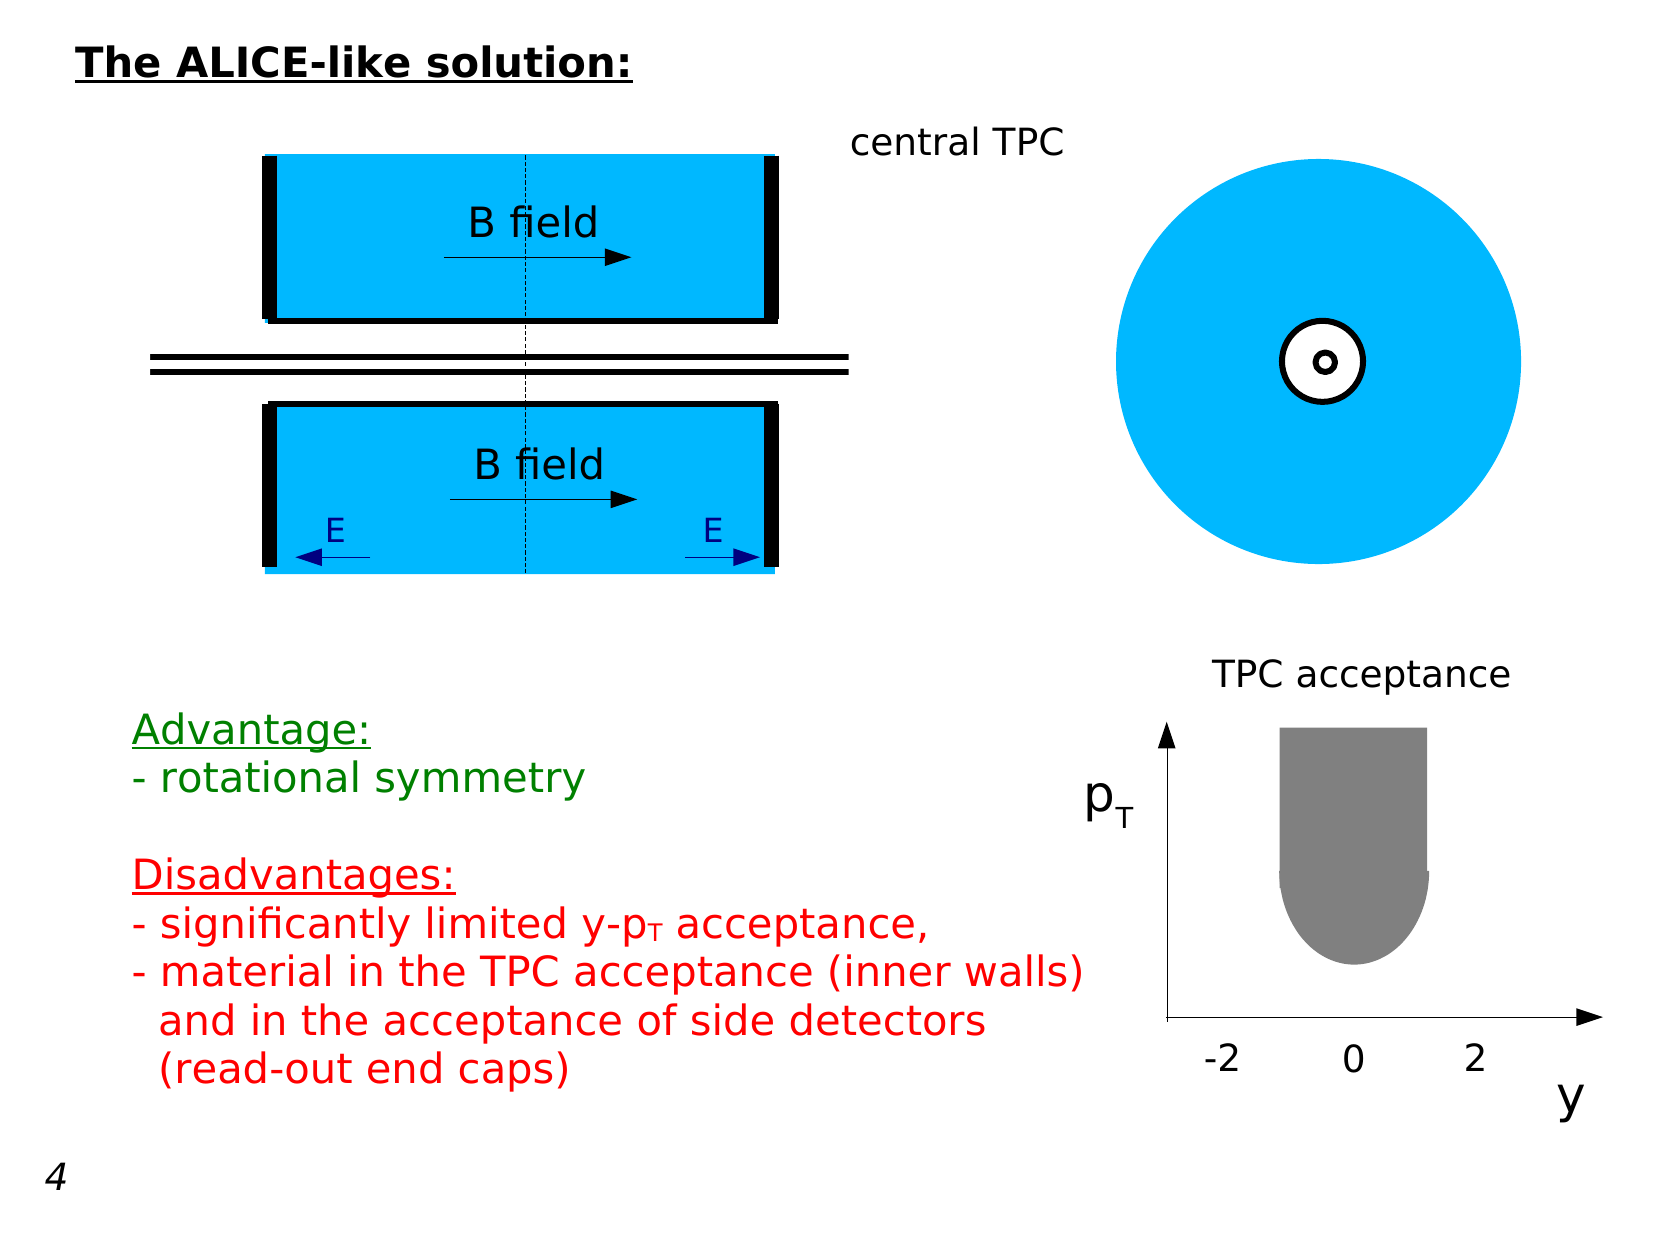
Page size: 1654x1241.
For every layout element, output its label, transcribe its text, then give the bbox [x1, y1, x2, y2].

text_box Advantage: - rotational symmetry Disadvantages: - significantly limited y-pT acceptance, - material in the TPC acceptance (inner walls) and in the acceptance of side detectors (read-out end caps) [131, 705, 1099, 1156]
text_box B field [467, 198, 627, 248]
text_box B field [473, 440, 632, 490]
text_box 2 [1463, 1036, 1488, 1081]
text_box [1279, 727, 1430, 965]
text_box pT [1099, 765, 1134, 835]
text_box [75, 319, 924, 405]
text_box [1116, 158, 1522, 565]
text_box The ALICE-like solution: [75, 38, 676, 88]
text_box y [1555, 1065, 1586, 1124]
text_box [264, 154, 775, 318]
text_box 0 [1341, 1038, 1366, 1082]
text_box -2 [1203, 1036, 1242, 1081]
text_box [264, 407, 775, 575]
text_box central TPC [850, 120, 1065, 165]
text_box E [324, 511, 357, 551]
text_box E [702, 511, 735, 551]
text_box TPC acceptance [1212, 652, 1512, 697]
